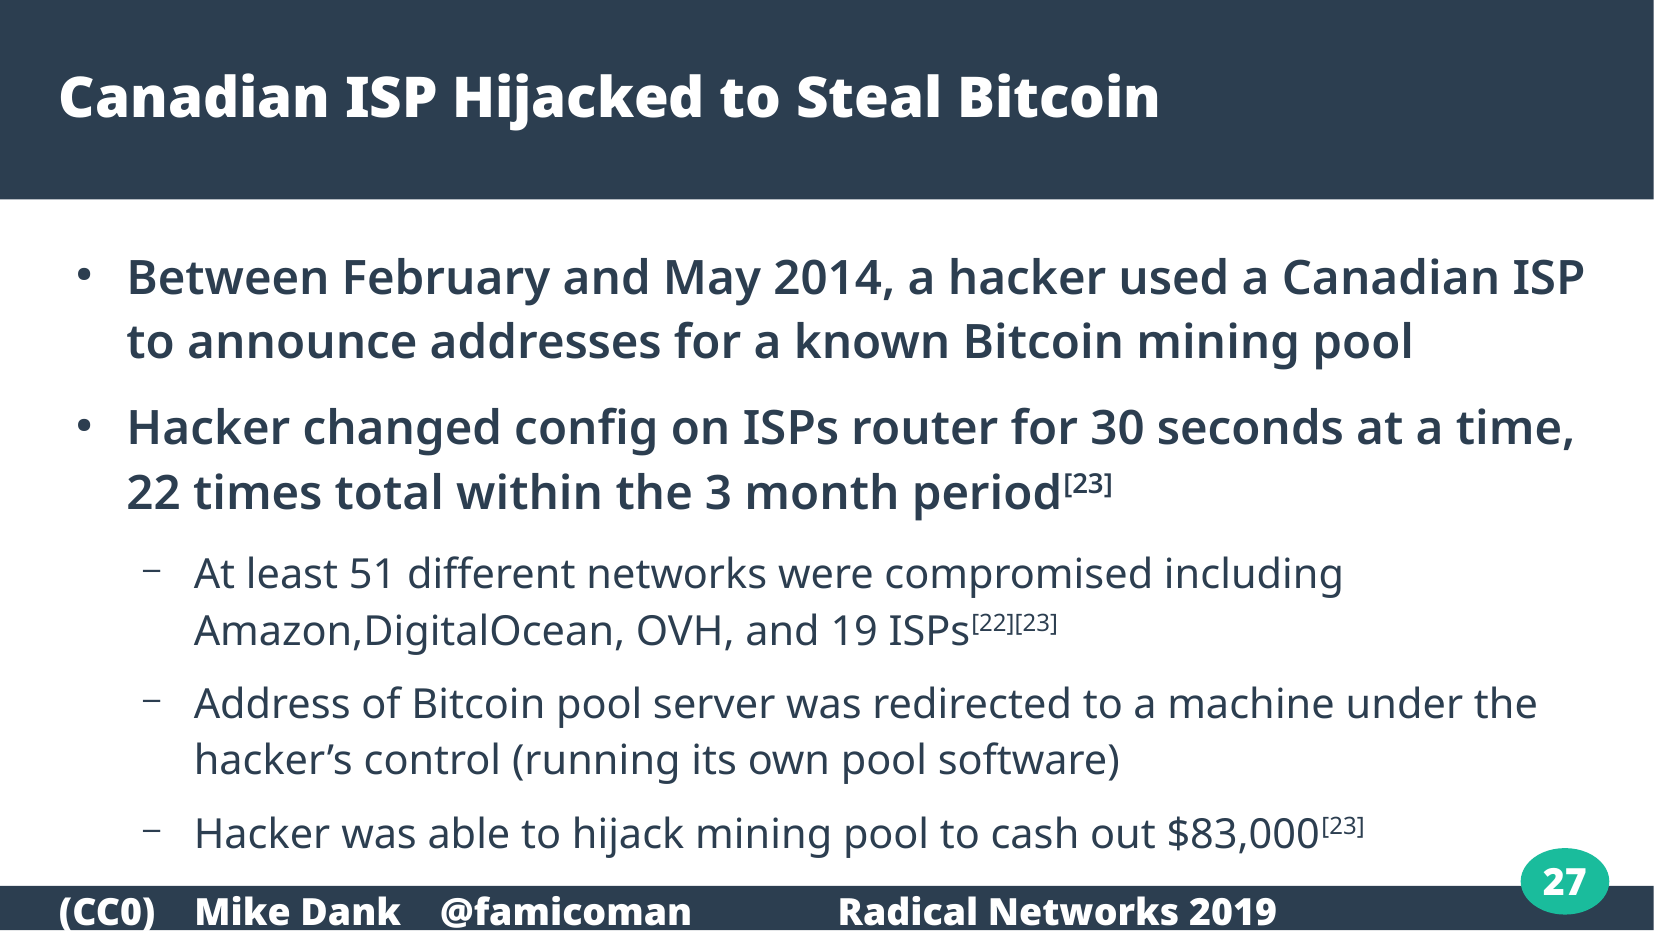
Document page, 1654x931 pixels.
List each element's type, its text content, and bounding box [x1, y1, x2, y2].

title Canadian ISP Hijacked to Steal Bitcoin [59, 37, 1595, 155]
list Between February and May 2014, a hacker used a Canadian ISP to announce addresses for a known Bitcoin mining pool Hacker changed config on ISPs router for 30 seconds at a time, 22 times total within the 3 month period[23] At least 51 different networks were compromised including Amazon,DigitalOcean, OVH, and 19 ISPs[22][23] Address of Bitcoin pool server was redirected to a machine under the hacker’s control (running its own pool software) Hacker was able to hijack mining pool to cash out $83,000[23] [59, 243, 1595, 864]
